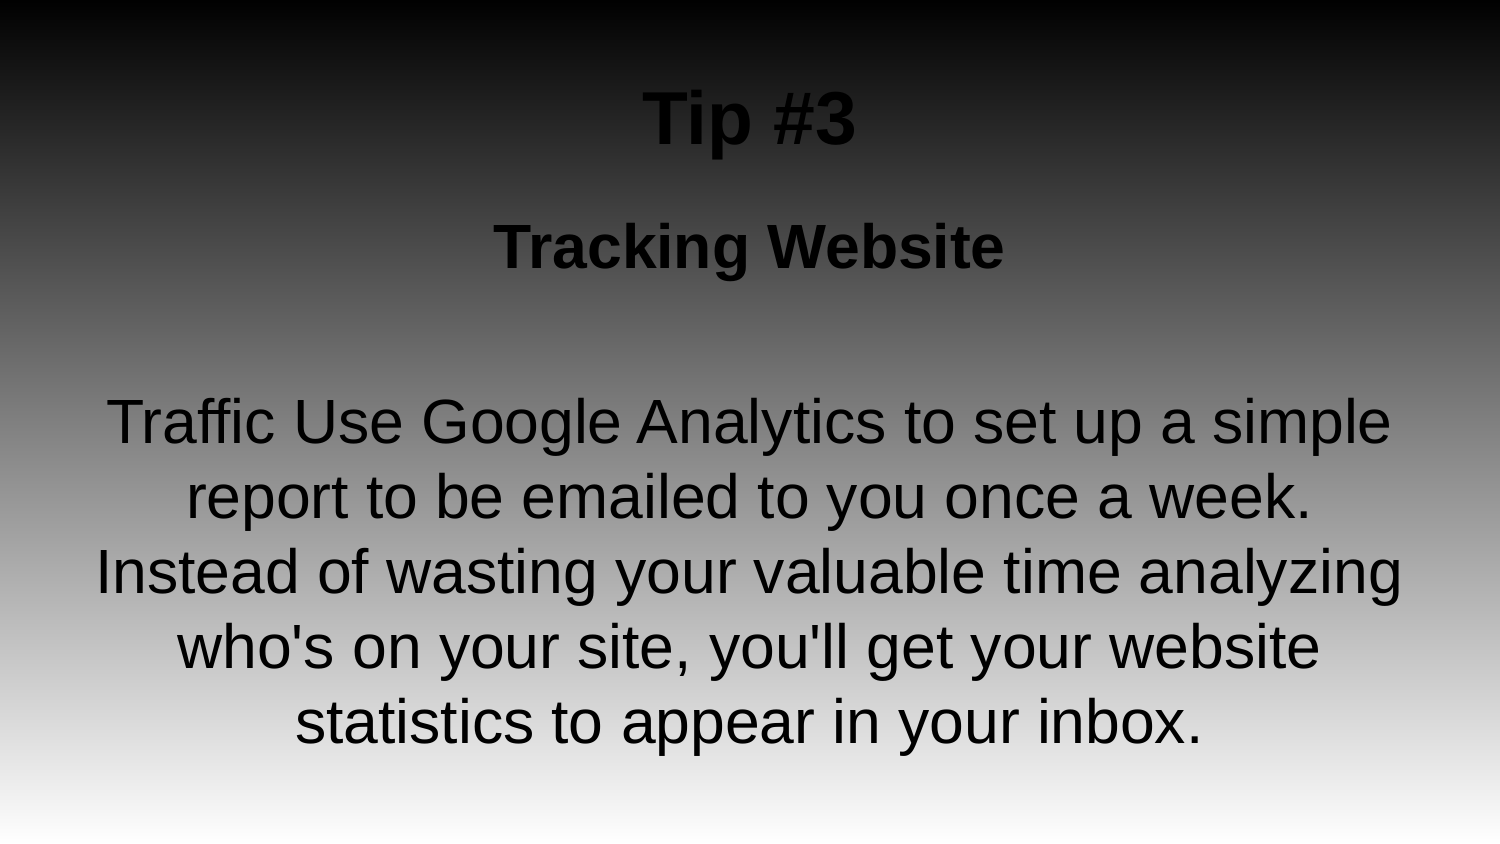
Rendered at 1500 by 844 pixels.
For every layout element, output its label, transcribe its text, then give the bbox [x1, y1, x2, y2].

list Tracking Website Traffic Use Google Analytics to set up a simple report to be emailed to you once a week. Instead of wasting your valuable time analyzing who's on your site, you'll get your website statistics to appear in your inbox. [75, 191, 1425, 803]
title Tip #3 [75, 33, 1425, 175]
